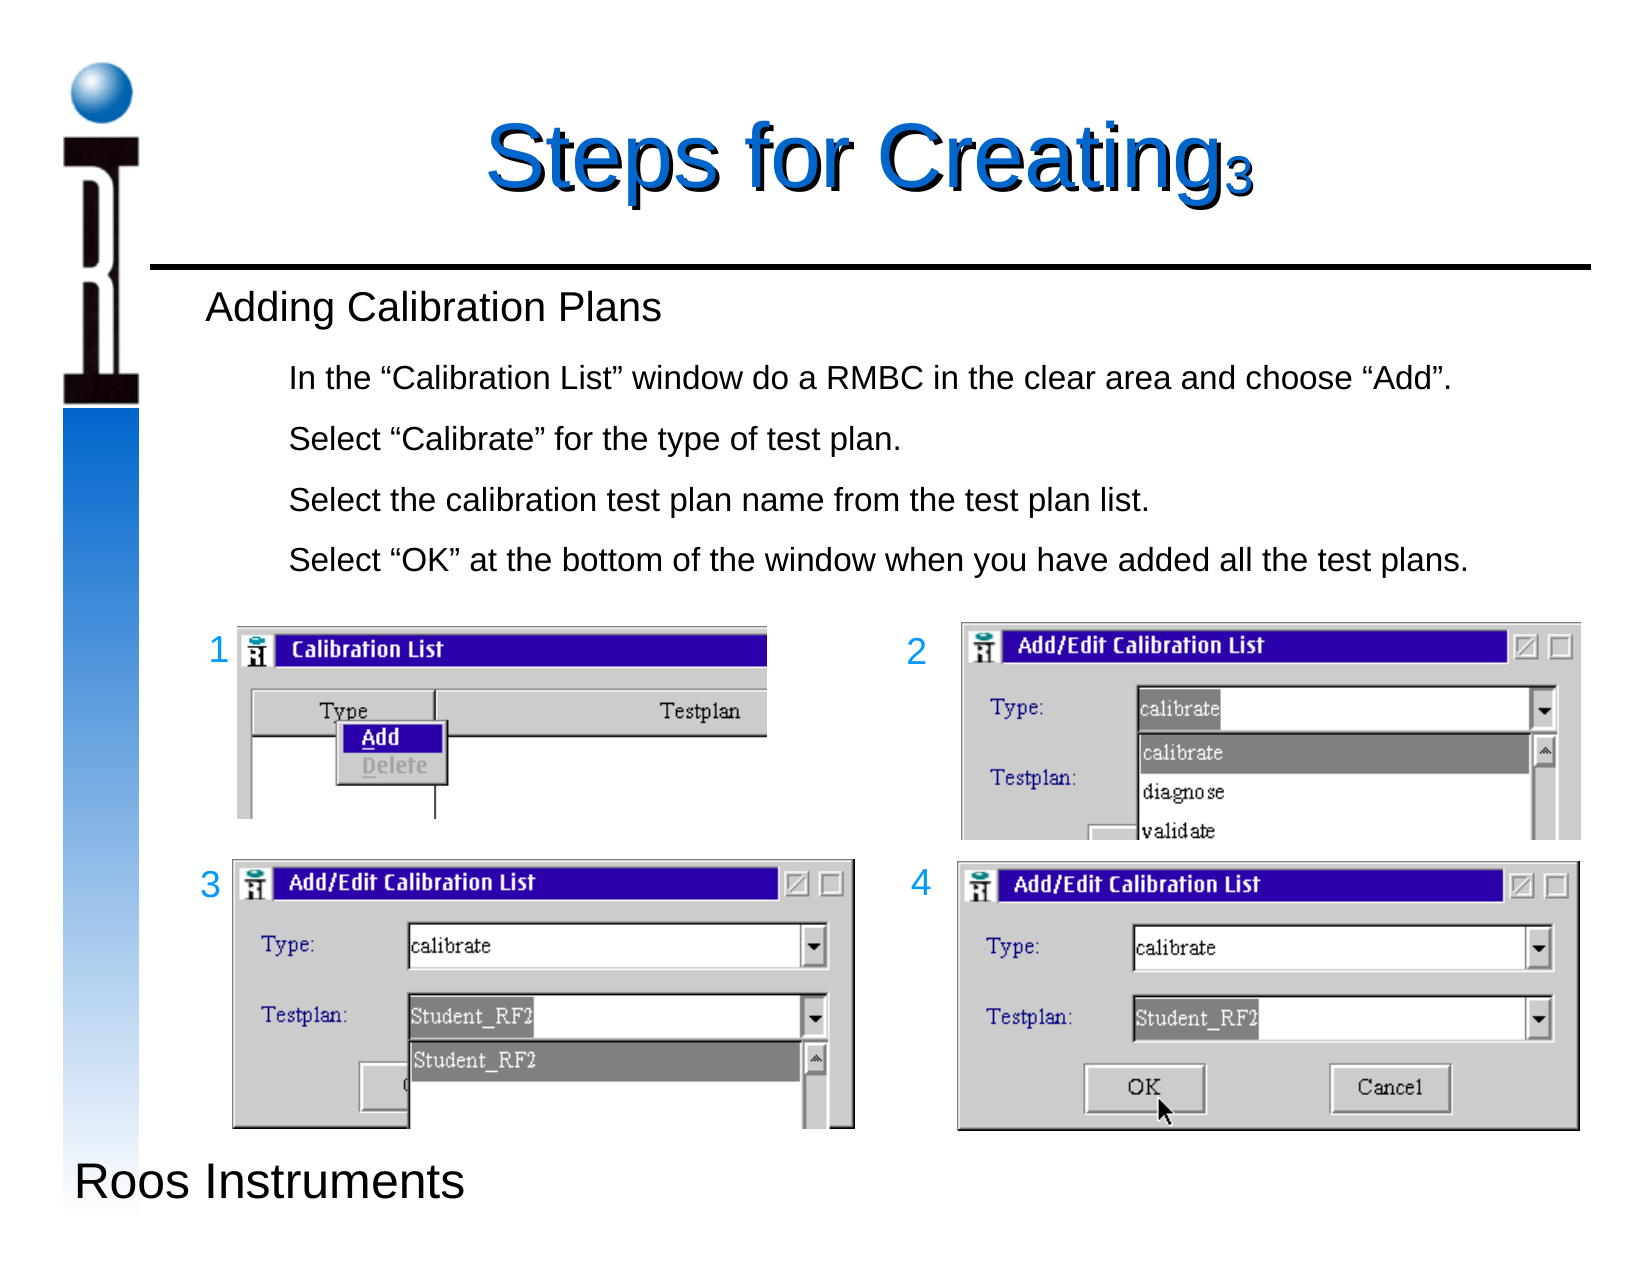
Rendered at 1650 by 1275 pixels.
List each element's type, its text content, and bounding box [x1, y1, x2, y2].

picture [957, 861, 1580, 1131]
list Adding Calibration Plans In the “Calibration List” window do a RMBC in the clear area and choose “Add”. Select “Calibrate” for the type of test plan. Select the calibration test plan name from the test plan list. Select “OK” at the bottom of the window when you have added all the test plans. [187, 283, 1557, 1151]
picture [232, 859, 855, 1129]
text_box 1 [193, 620, 245, 678]
text_box 4 [895, 854, 947, 912]
text_box 2 [891, 622, 943, 680]
picture [59, 59, 144, 411]
picture [237, 626, 767, 819]
picture [961, 622, 1581, 840]
title Steps for Creating3 [147, 59, 1591, 253]
text_box 3 [185, 856, 236, 914]
